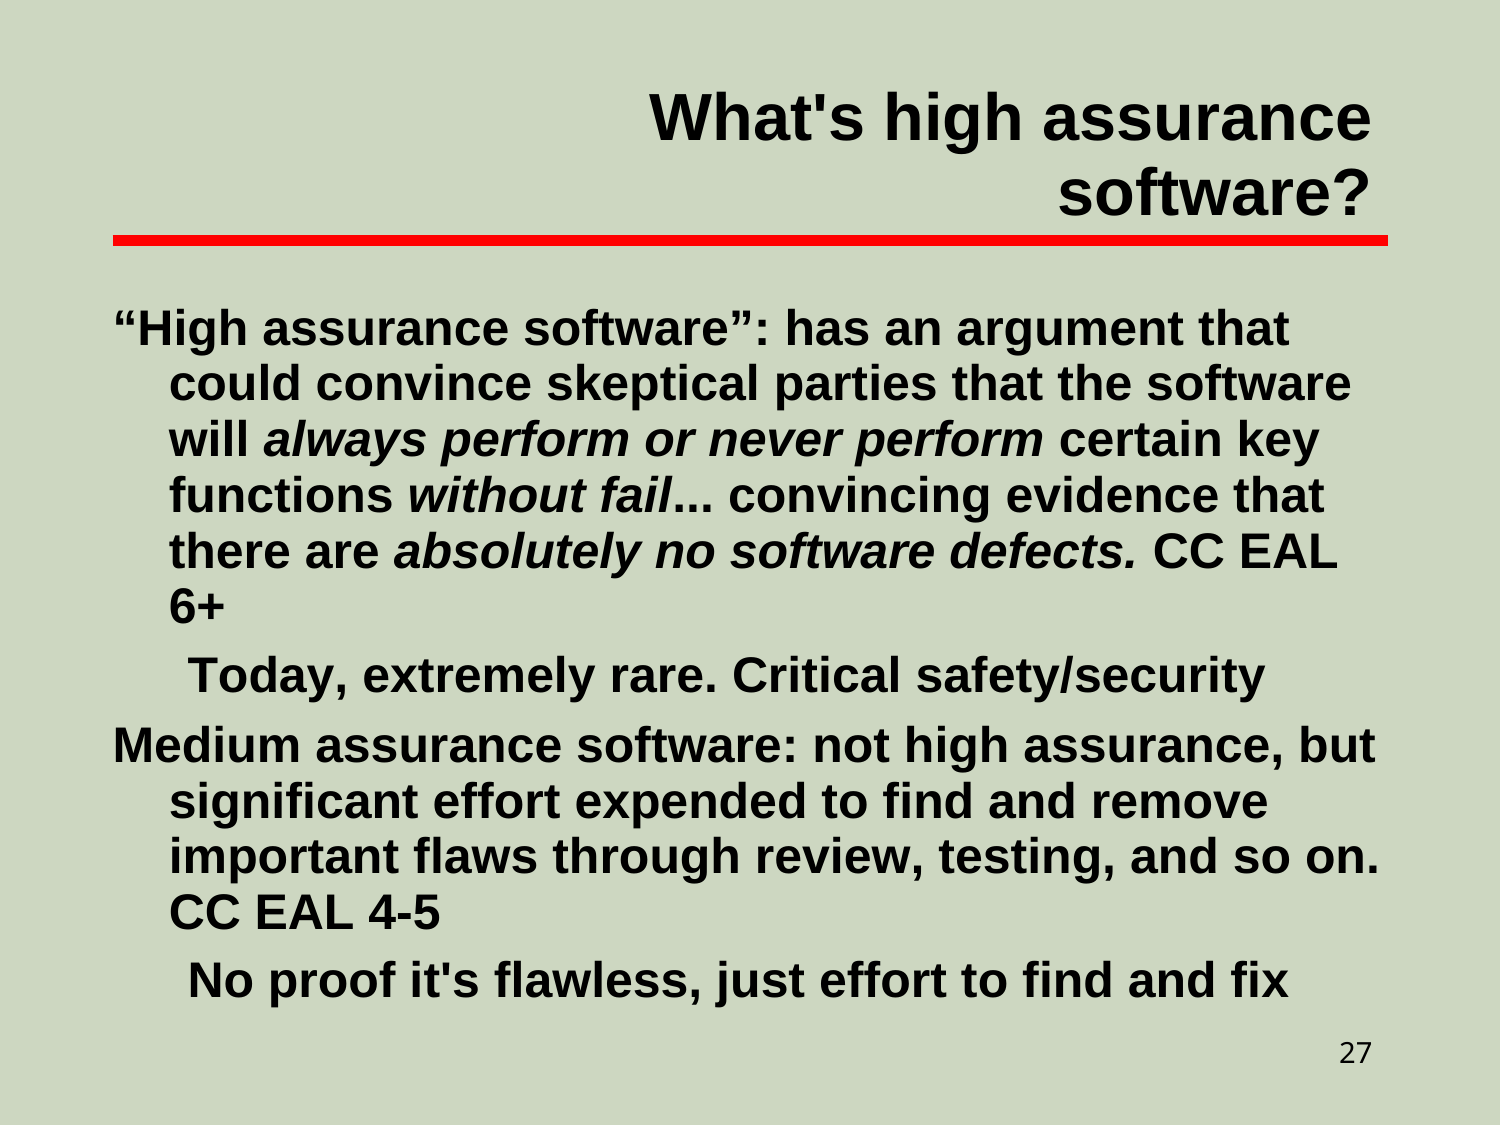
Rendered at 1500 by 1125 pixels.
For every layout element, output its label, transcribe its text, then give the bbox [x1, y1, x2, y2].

list “High assurance software”: has an argument that could convince skeptical parties that the software will always perform or never perform certain key functions without fail... convincing evidence that there are absolutely no software defects. CC EAL 6+ Today, extremely rare. Critical safety/security Medium assurance software: not high assurance, but significant effort expended to find and remove important flaws through review, testing, and so on. CC EAL 4-5 No proof it's flawless, just effort to find and fix [112, 299, 1388, 1001]
title What's high assurance software? [337, 72, 1388, 238]
